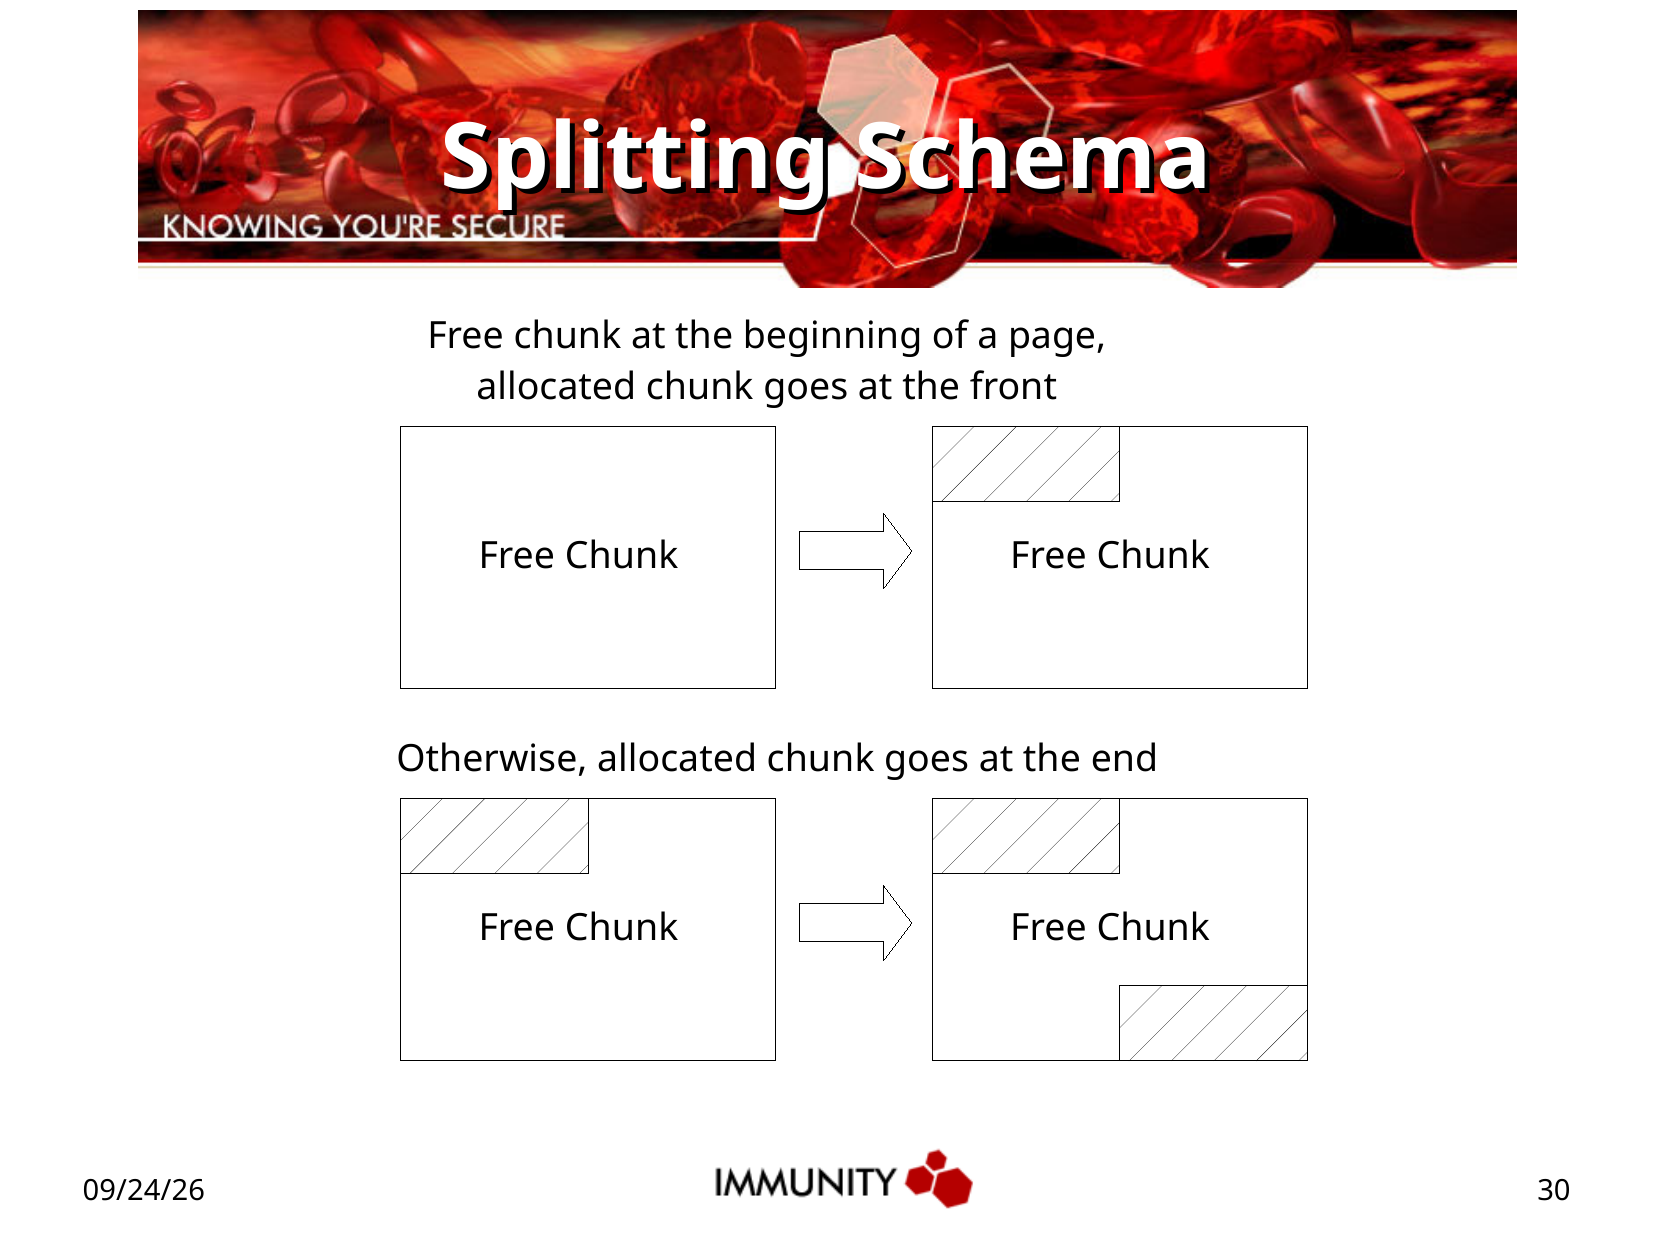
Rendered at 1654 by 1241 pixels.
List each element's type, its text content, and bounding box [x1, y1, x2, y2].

text_box [1119, 985, 1308, 1061]
picture [138, 257, 1517, 288]
title Splitting Schema [82, 49, 1571, 257]
text_box [400, 798, 589, 874]
text_box [932, 798, 1120, 874]
picture [138, 10, 1517, 49]
picture [694, 1130, 984, 1235]
text_box Free Chunk [463, 521, 720, 595]
text_box Free Chunk [463, 893, 720, 967]
text_box Free Chunk [995, 893, 1252, 967]
text_box [932, 433, 1120, 502]
text_box Otherwise, allocated chunk goes at the end [381, 724, 1317, 798]
text_box Free Chunk [995, 521, 1252, 595]
text_box Free chunk at the beginning of a page, allocated chunk goes at the front [412, 300, 1297, 433]
